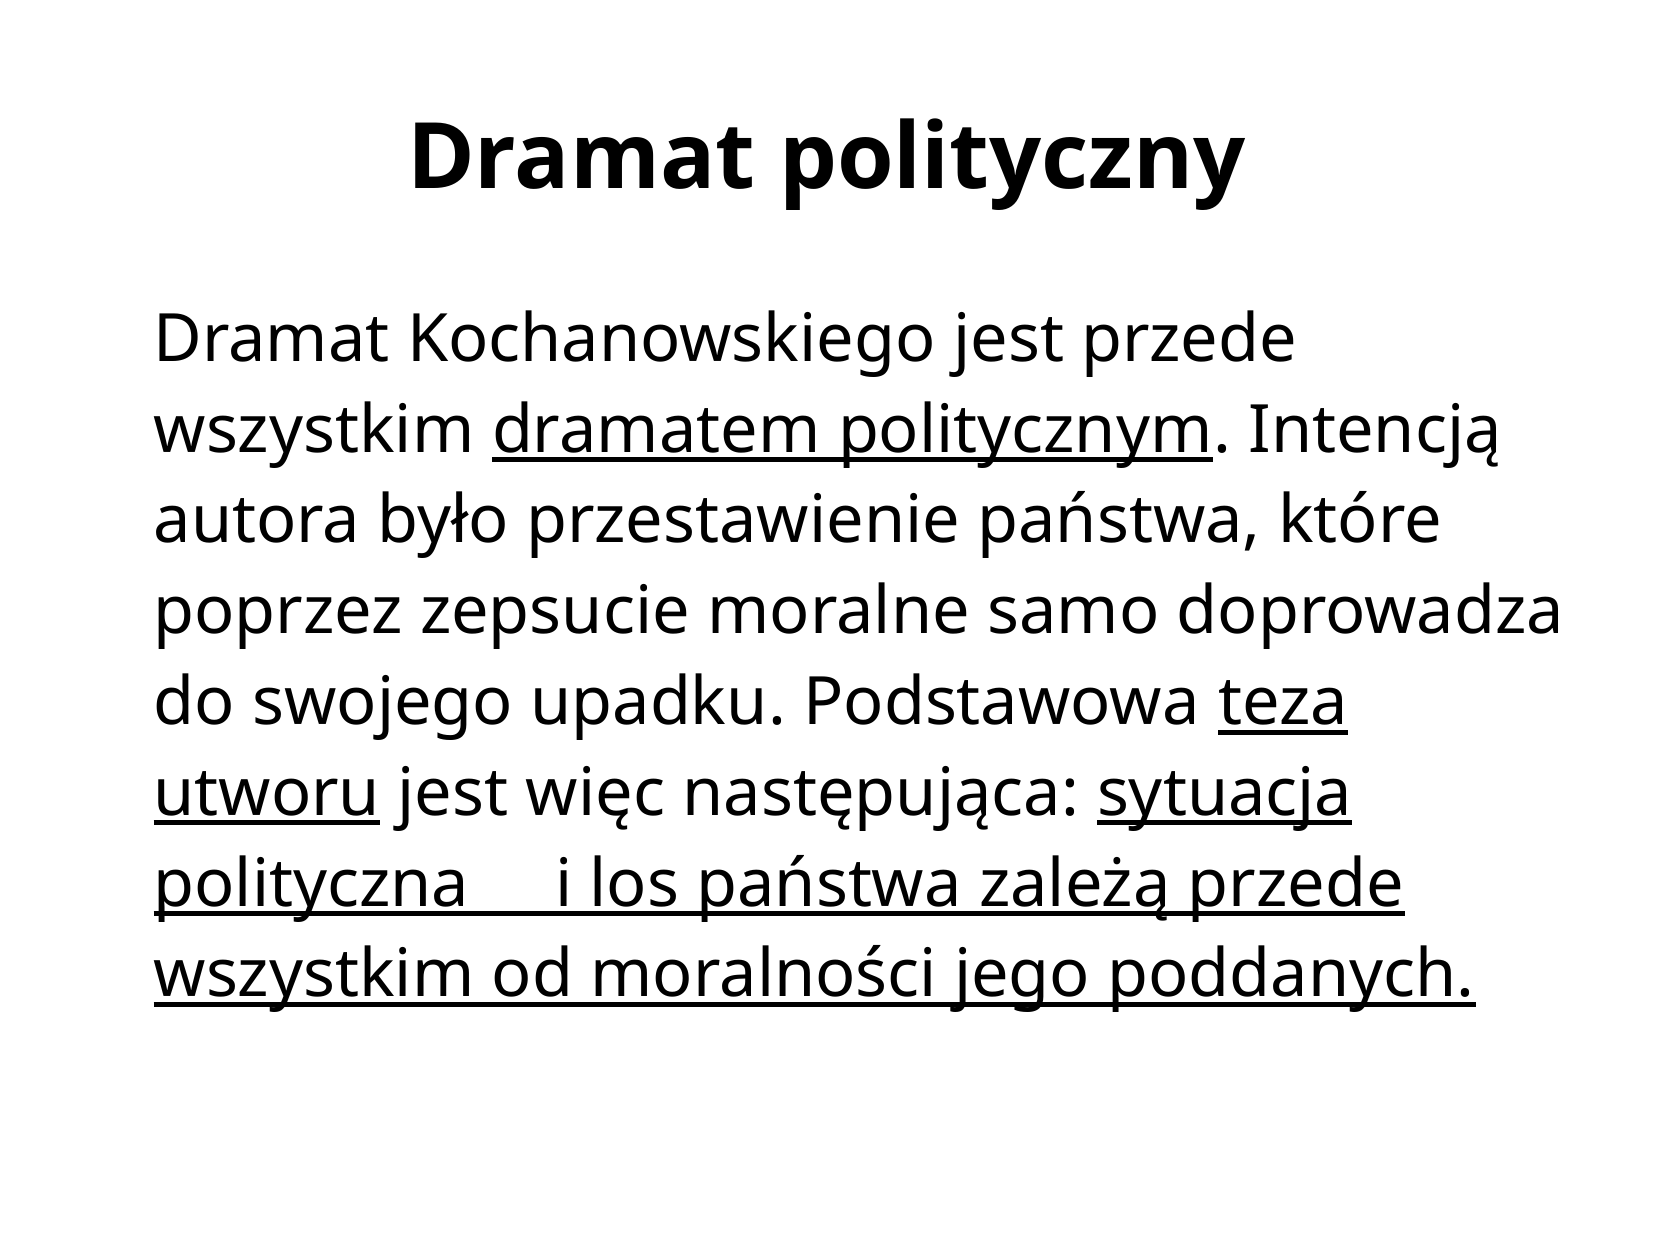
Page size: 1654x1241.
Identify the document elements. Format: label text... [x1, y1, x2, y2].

list Dramat Kochanowskiego jest przede wszystkim dramatem politycznym. Intencją autora było przestawienie państwa, które poprzez zepsucie moralne samo doprowadza do swojego upadku. Podstawowa teza utworu jest więc następująca: sytuacja polityczna i los państwa zależą przede wszystkim od moralności jego poddanych. [82, 290, 1571, 1109]
title Dramat polityczny [82, 49, 1571, 257]
